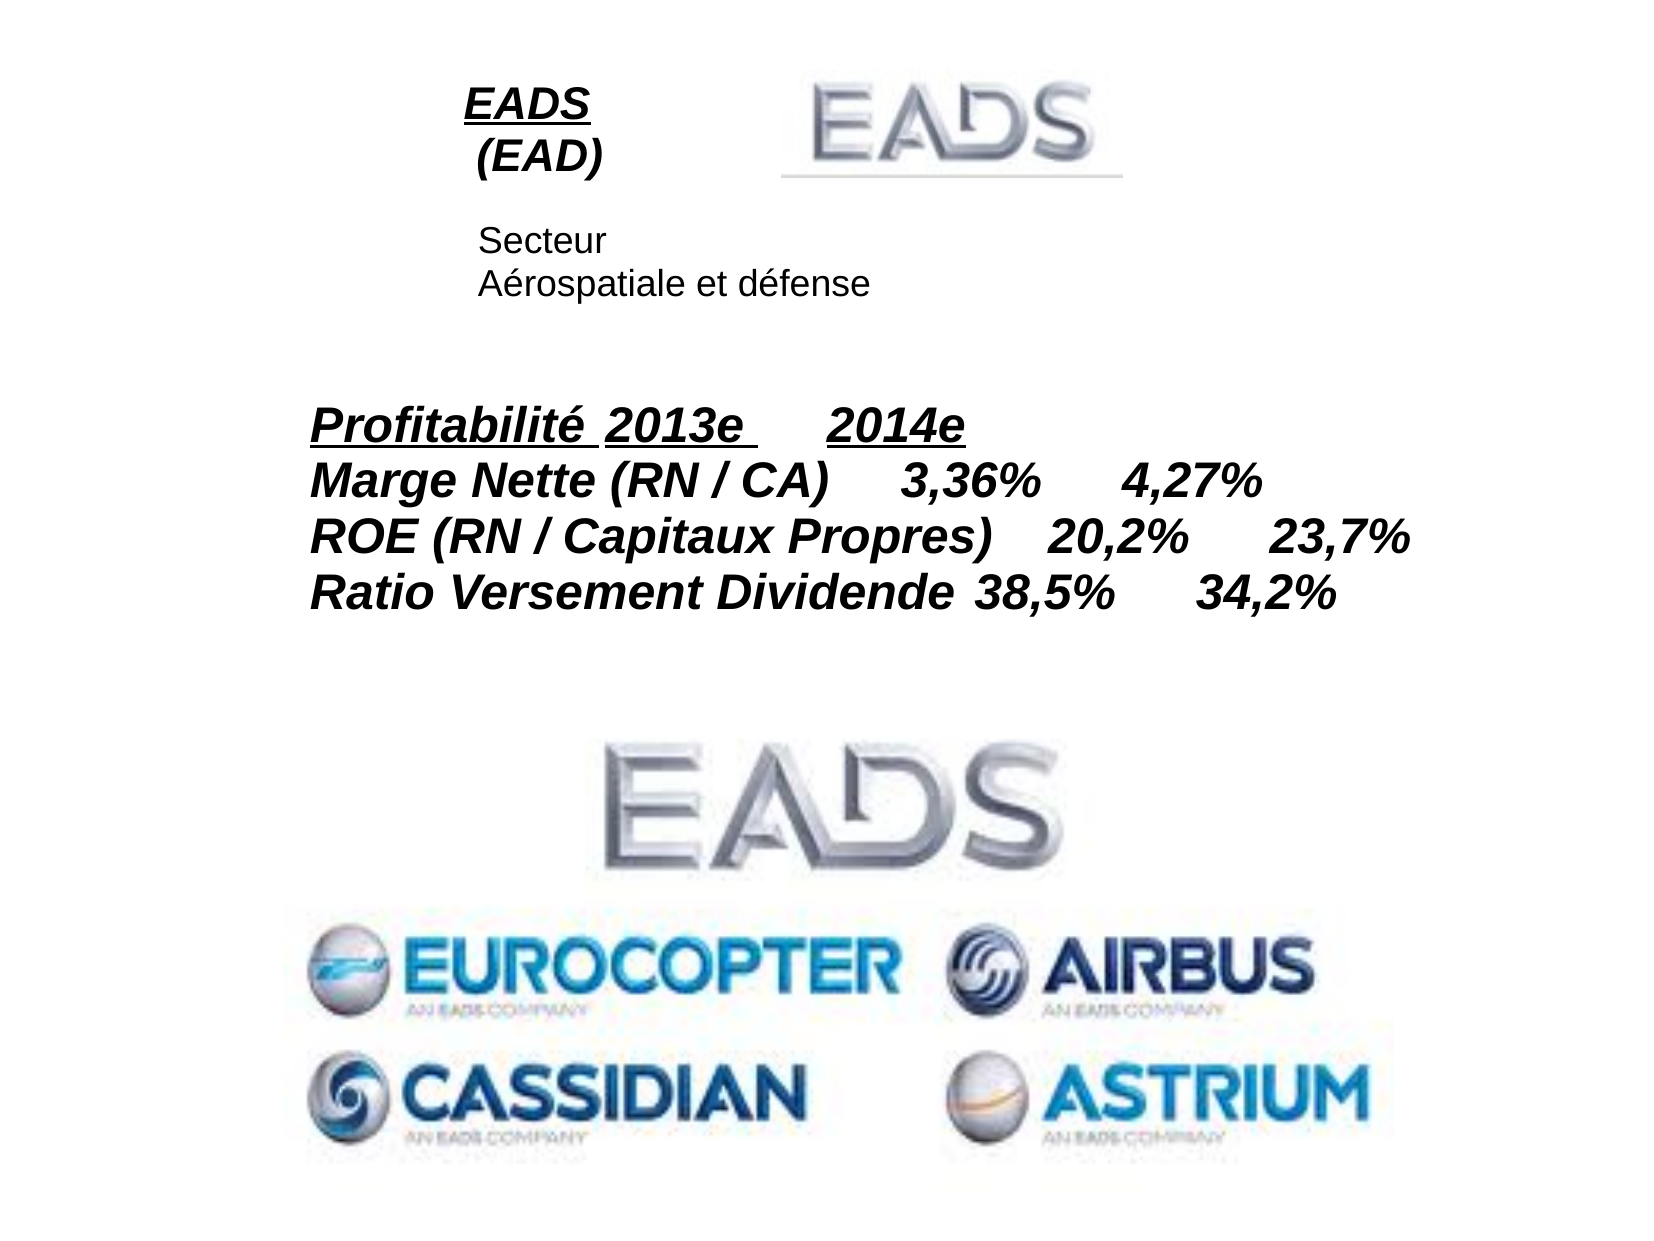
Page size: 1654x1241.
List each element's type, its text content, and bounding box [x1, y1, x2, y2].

picture [283, 684, 1394, 1193]
text_box EADS (EAD) [448, 70, 745, 190]
text_box Profitabilité 2013e 2014e Marge Nette (RN / CA) 3,36% 4,27% ROE (RN / Capitaux Propres) 20,2% 23,7% Ratio Versement Dividende 38,5% 34,2% [295, 389, 1548, 674]
picture [781, 70, 1123, 178]
text_box Secteur Aérospatiale et défense [463, 212, 886, 312]
